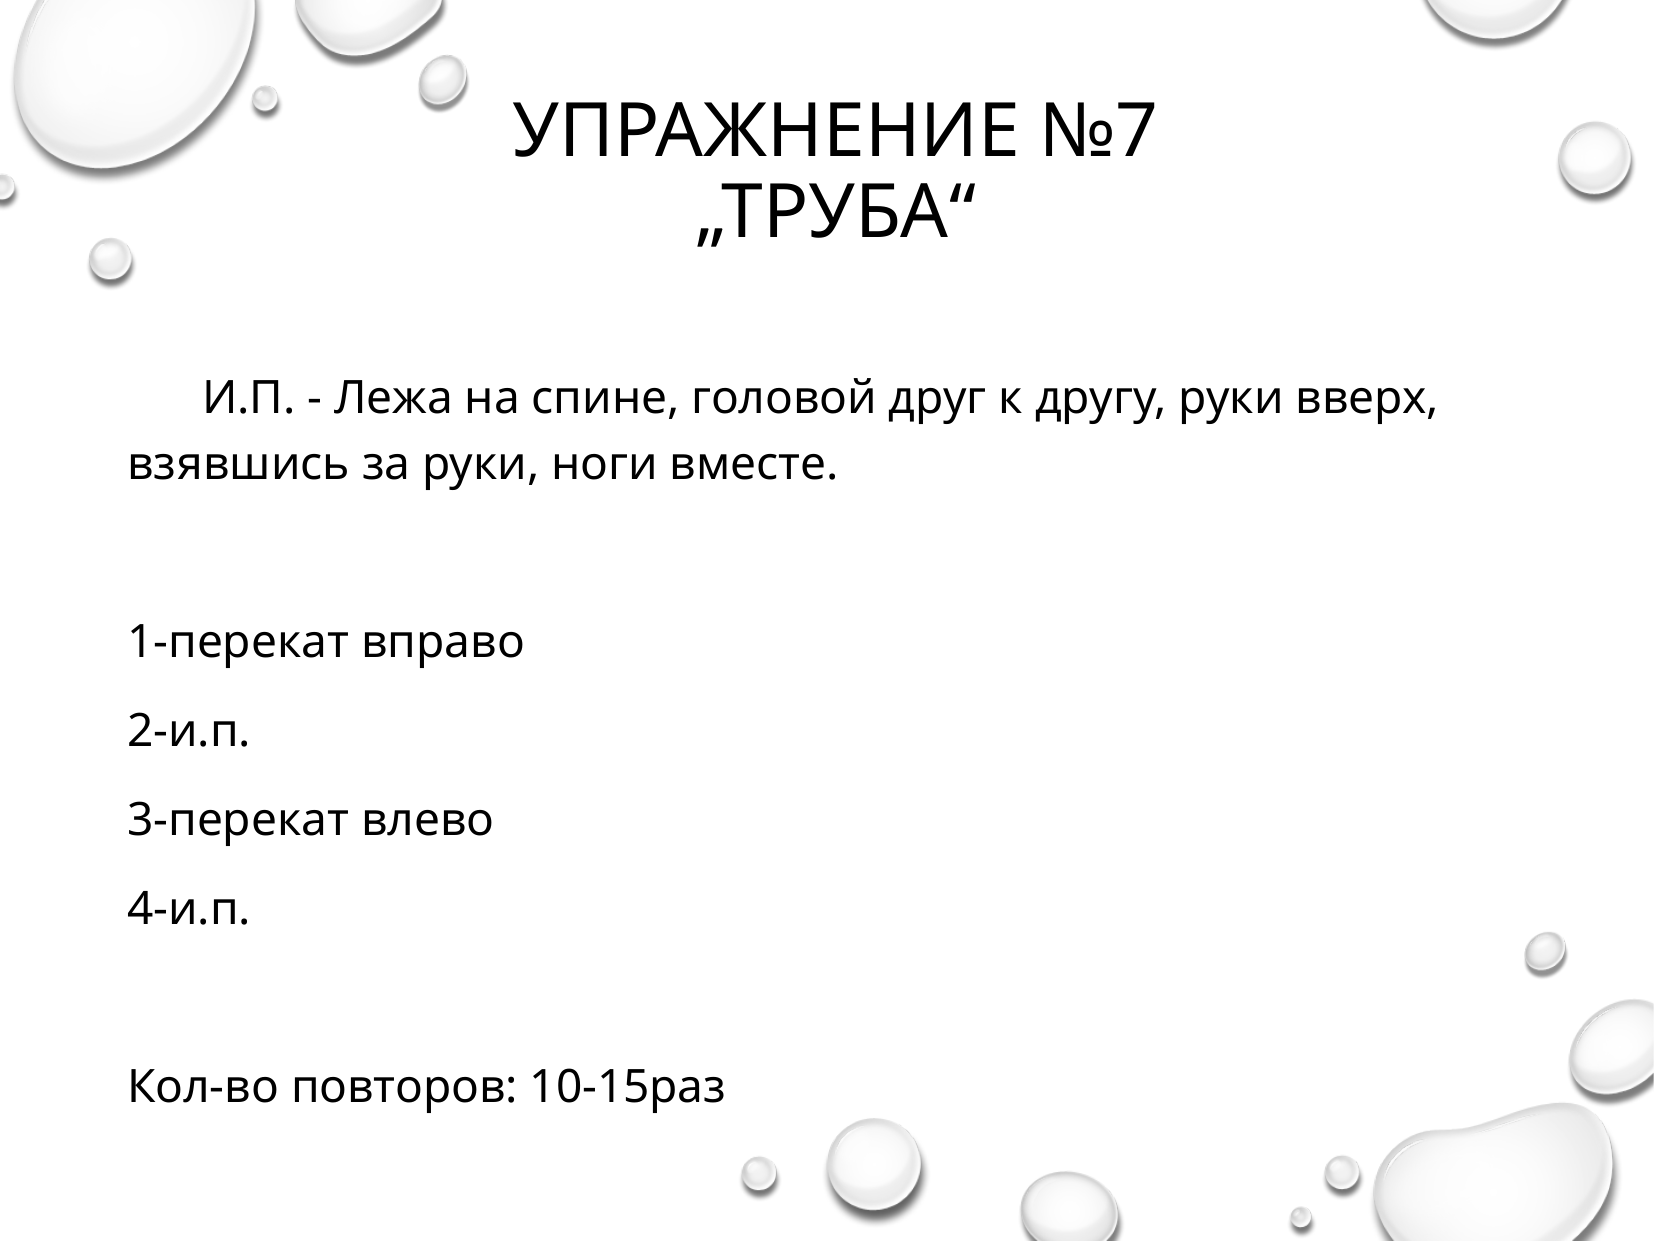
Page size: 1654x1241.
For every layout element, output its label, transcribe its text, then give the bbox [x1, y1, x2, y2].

subtitle И.П. - Лежа на спине, головой друг к другу, руки вверх, взявшись за руки, ноги вместе. 1-перекат вправо 2-и.п. 3-перекат влево 4-и.п. Кол-во повторов: 10-15раз [106, 336, 1546, 1132]
title Упражнение №7 „Труба“ [129, 76, 1542, 270]
